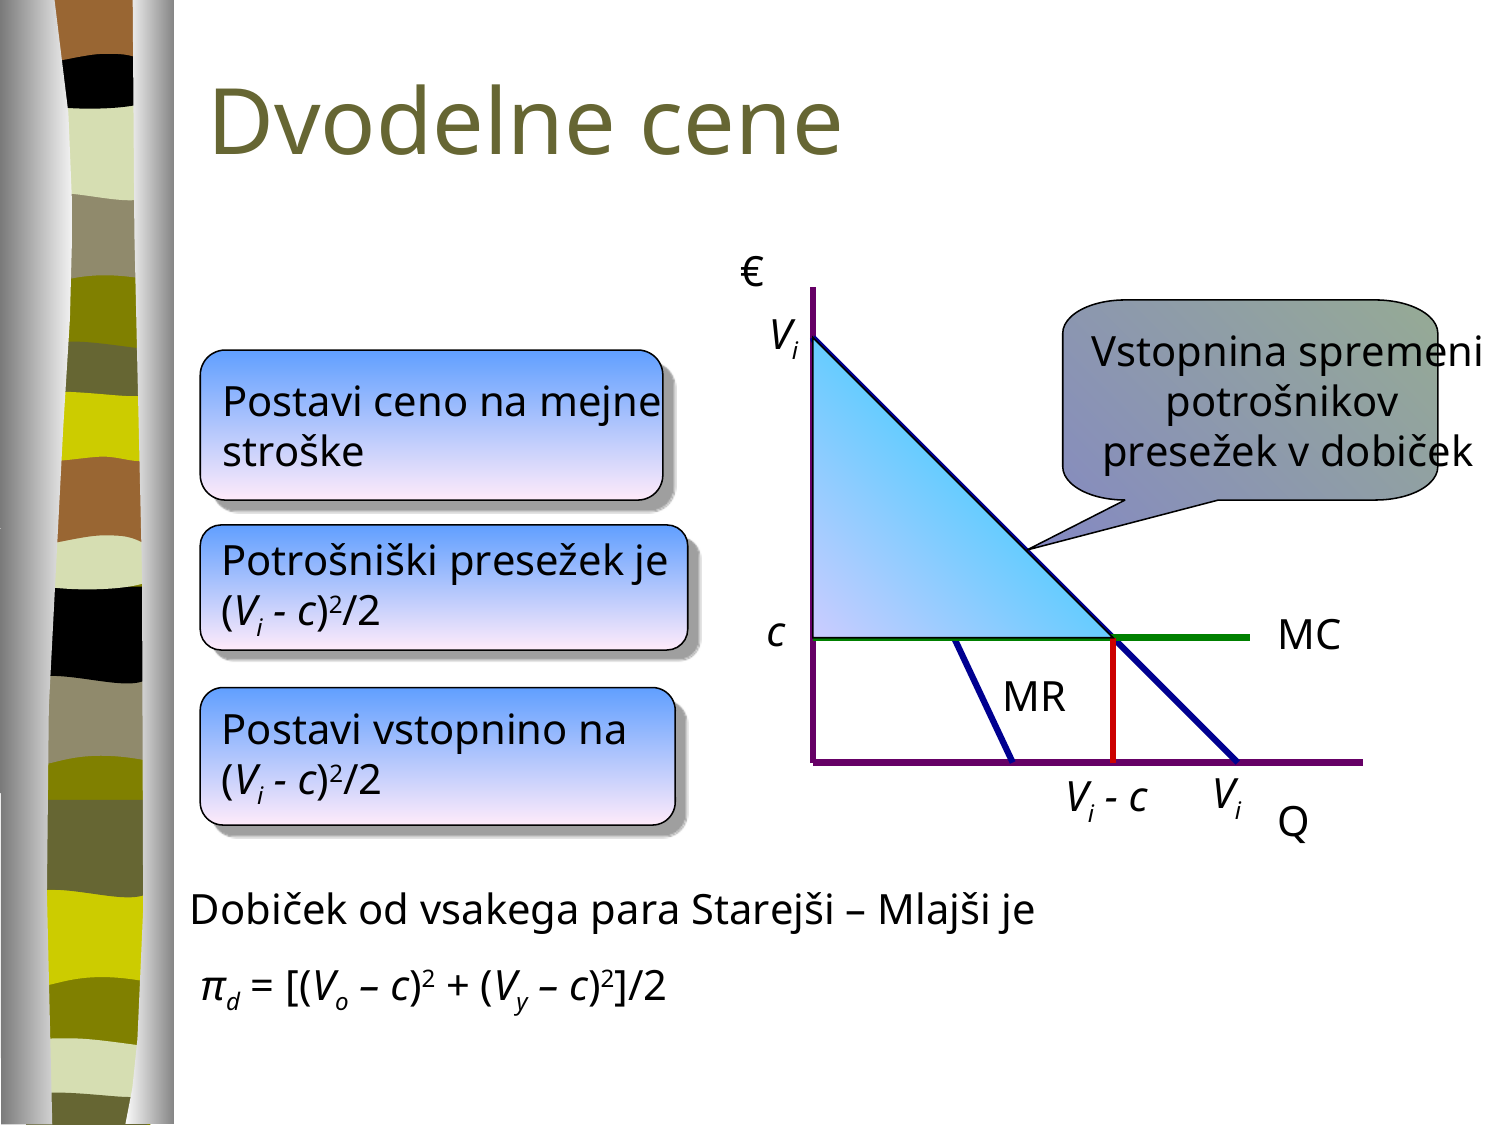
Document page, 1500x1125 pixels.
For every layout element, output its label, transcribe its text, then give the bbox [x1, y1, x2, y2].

text_box Postavi vstopnino na (Vi - c)2/2 [200, 687, 676, 826]
text_box c [737, 596, 801, 663]
text_box Vi - c [1050, 762, 1188, 835]
text_box Potrošniški presežek je (Vi - c)2/2 [200, 524, 688, 651]
title Dvodelne cene [192, 0, 1468, 236]
text_box Vi [1197, 759, 1273, 832]
text_box € [725, 237, 813, 299]
text_box Q [1262, 787, 1451, 853]
text_box Vstopnina spremeni potrošnikov presežek v dobiček [1026, 299, 1438, 551]
text_box [812, 337, 1113, 638]
text_box MR [987, 662, 1088, 728]
text_box MC [1262, 600, 1363, 666]
text_box Vi [725, 299, 813, 373]
text_box Dobiček od vsakega para Starejši – Mlajši je πd = [(Vo – c)2 + (Vy – c)2]/2 [175, 874, 1463, 1024]
text_box Postavi ceno na mejne stroške [200, 350, 663, 501]
